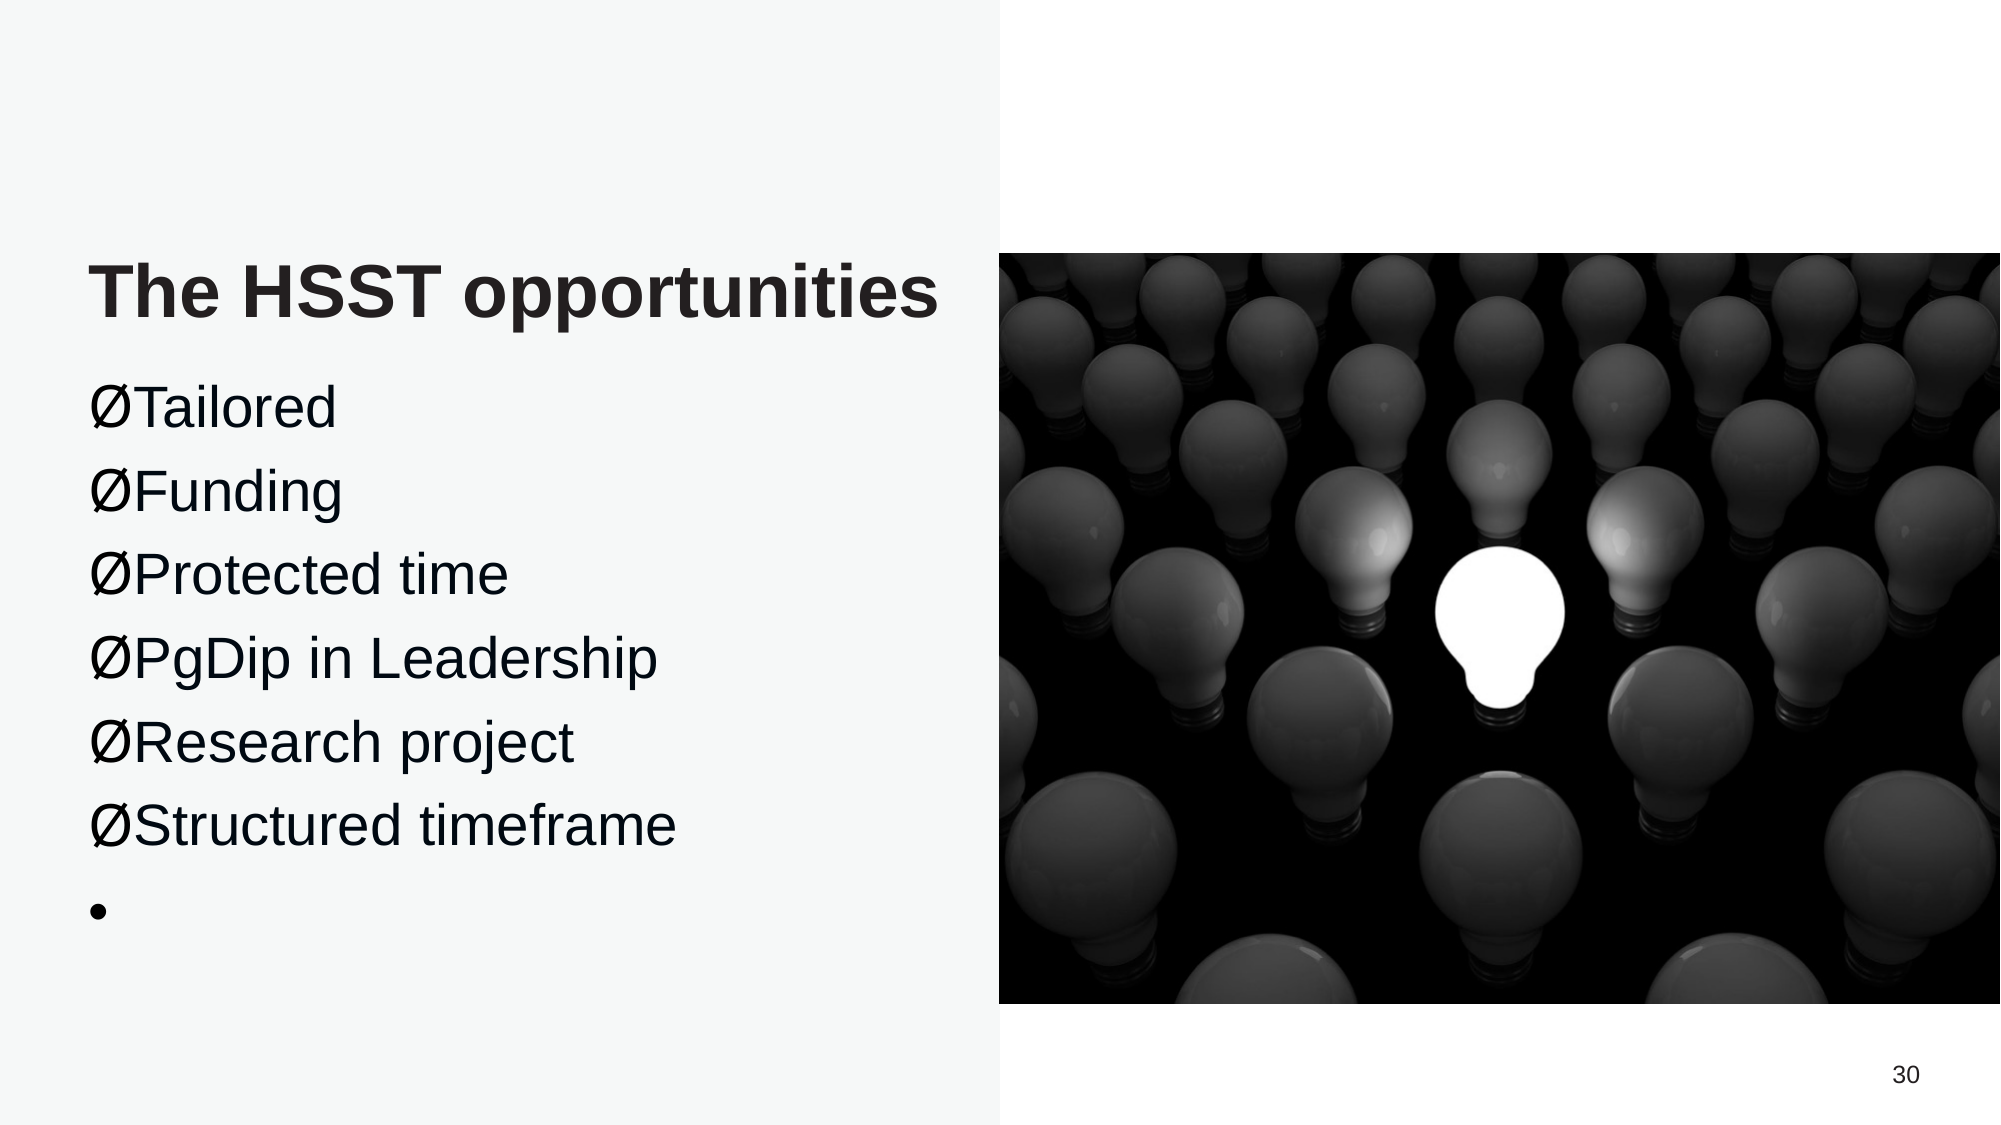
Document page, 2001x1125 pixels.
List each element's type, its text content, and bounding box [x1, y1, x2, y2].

picture [999, 253, 2000, 1004]
title The HSST opportunities [73, 237, 1025, 358]
list Tailored Funding Protected time PgDip in Leadership Research project Structured timeframe [73, 369, 976, 1029]
